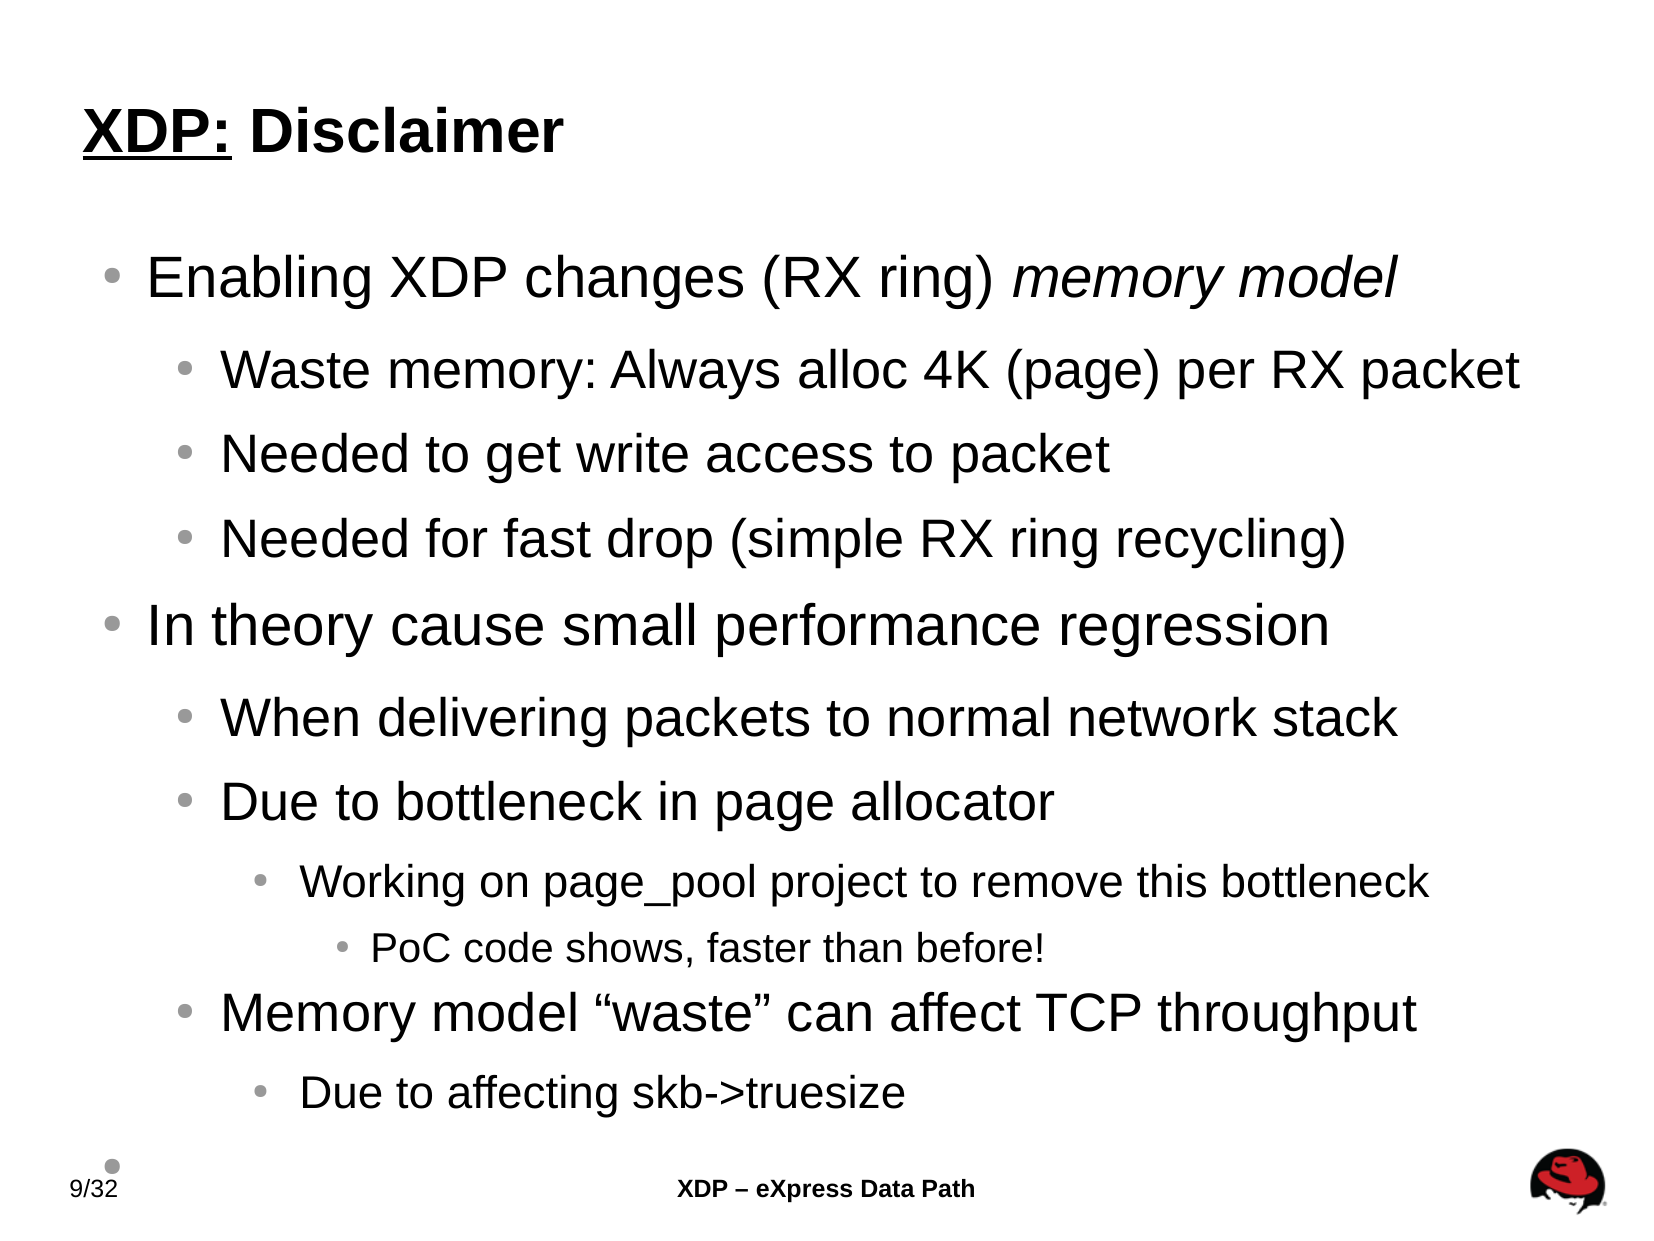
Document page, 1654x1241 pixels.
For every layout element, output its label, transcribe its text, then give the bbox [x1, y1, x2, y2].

list Enabling XDP changes (RX ring) memory model Waste memory: Always alloc 4K (page) per RX packet Needed to get write access to packet Needed for fast drop (simple RX ring recycling) In theory cause small performance regression When delivering packets to normal network stack Due to bottleneck in page allocator Working on page_pool project to remove this bottleneck PoC code shows, faster than before! Memory model “waste” can affect TCP throughput Due to affecting skb->truesize [86, 244, 1576, 1202]
text_box [82, 37, 1571, 226]
picture [1529, 1146, 1613, 1224]
